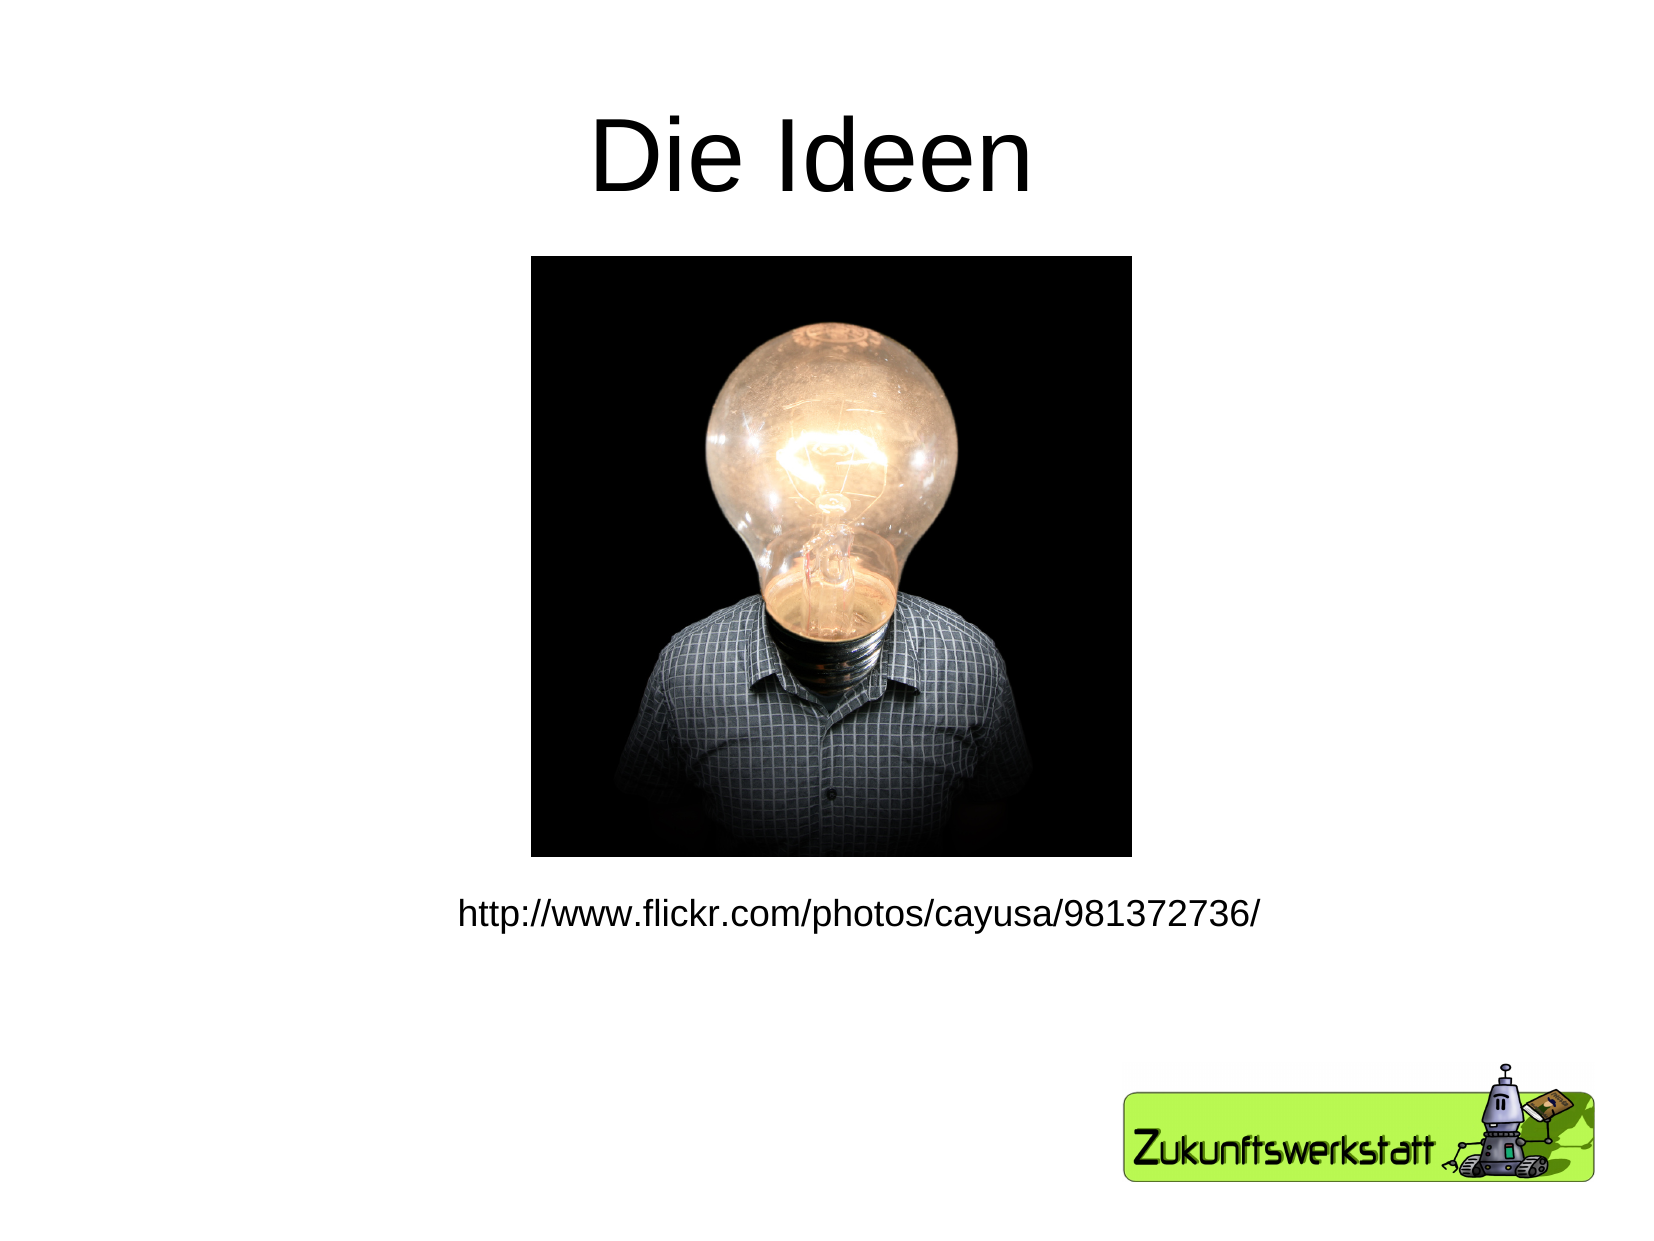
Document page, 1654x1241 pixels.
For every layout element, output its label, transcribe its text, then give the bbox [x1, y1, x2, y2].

text_box http://www.flickr.com/photos/cayusa/981372736/ [442, 885, 1300, 946]
picture [1122, 1062, 1595, 1182]
title Die Ideen [82, 56, 1571, 249]
picture [531, 256, 1132, 857]
